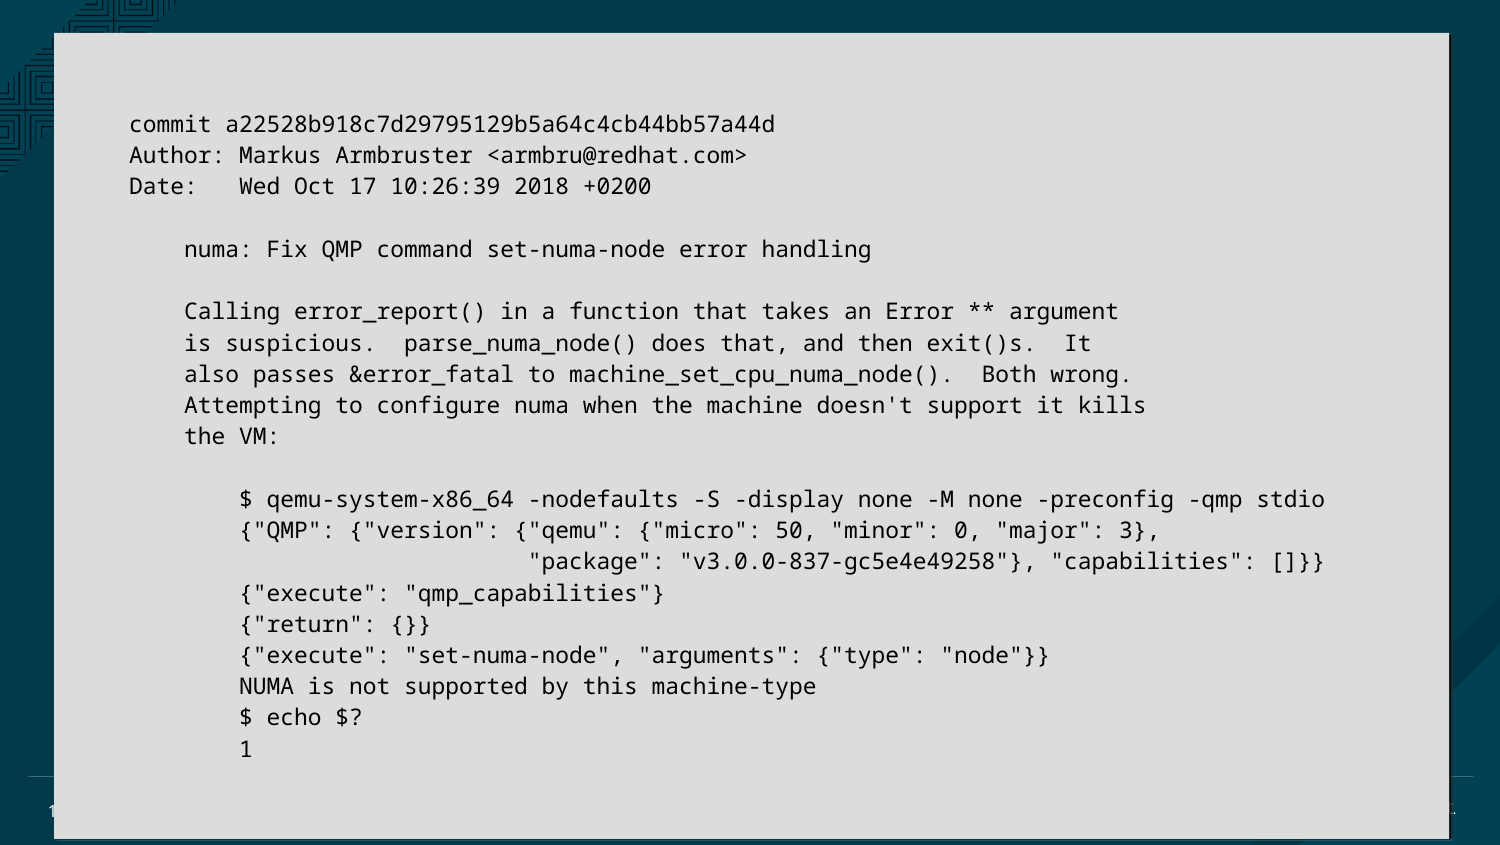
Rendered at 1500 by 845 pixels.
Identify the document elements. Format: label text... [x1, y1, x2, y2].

text_box commit a22528b918c7d29795129b5a64c4cb44bb57a44d Author: Markus Armbruster <armbru@redhat.com> Date: Wed Oct 17 10:26:39 2018 +0200 numa: Fix QMP command set-numa-node error handling Calling error_report() in a function that takes an Error ** argument is suspicious. parse_numa_node() does that, and then exit()s. It also passes &error_fatal to machine_set_cpu_numa_node(). Both wrong. Attempting to configure numa when the machine doesn't support it kills the VM: $ qemu-system-x86_64 -nodefaults -S -display none -M none -preconfig -qmp stdio {"QMP": {"version": {"qemu": {"micro": 50, "minor": 0, "major": 3}, "package": "v3.0.0-837-gc5e4e49258"}, "capabilities": []}} {"execute": "qmp_capabilities"} {"return": {}} {"execute": "set-numa-node", "arguments": {"type": "node"}} NUMA is not supported by this machine-type $ echo $? 1 [54, 32, 1450, 745]
